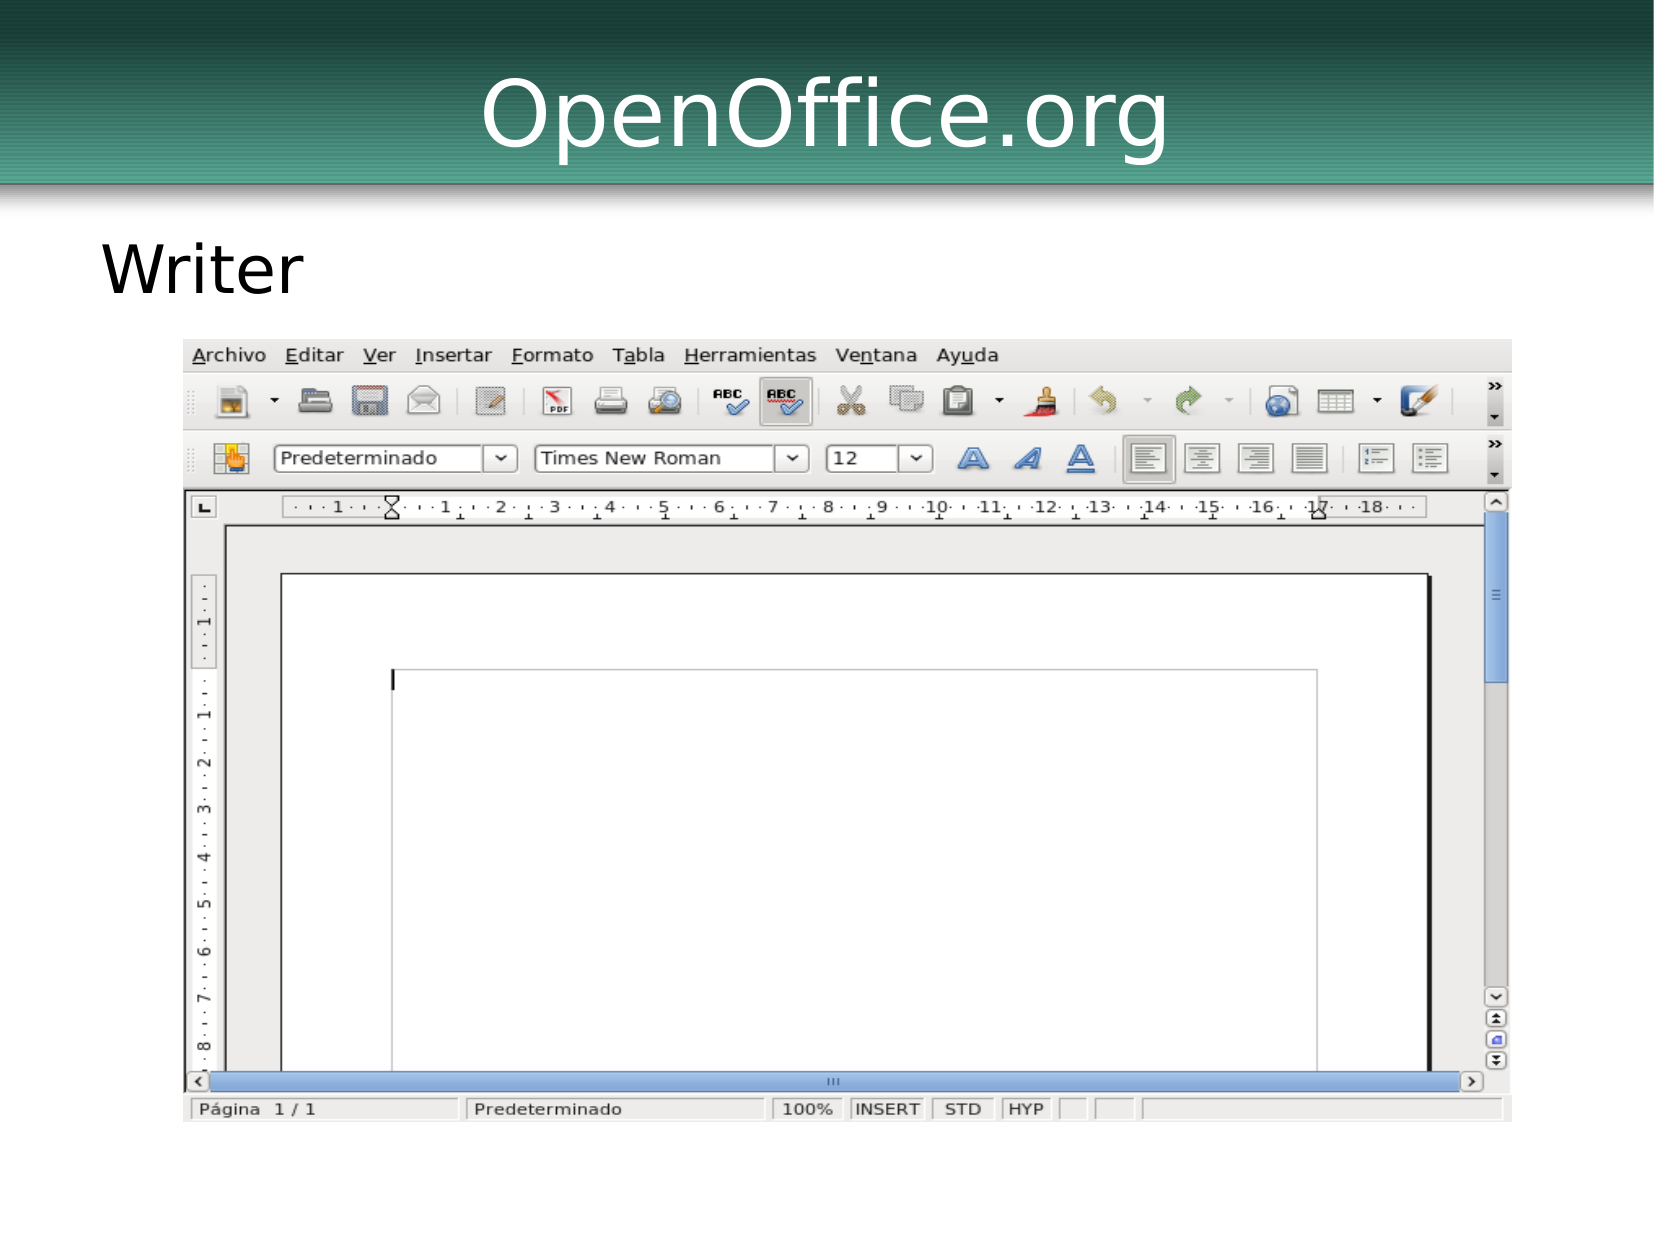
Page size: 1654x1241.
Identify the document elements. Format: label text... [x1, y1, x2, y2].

list Writer [82, 231, 1571, 1035]
picture [0, 0, 1654, 225]
picture [183, 339, 1512, 1123]
title OpenOffice.org [82, 11, 1571, 219]
